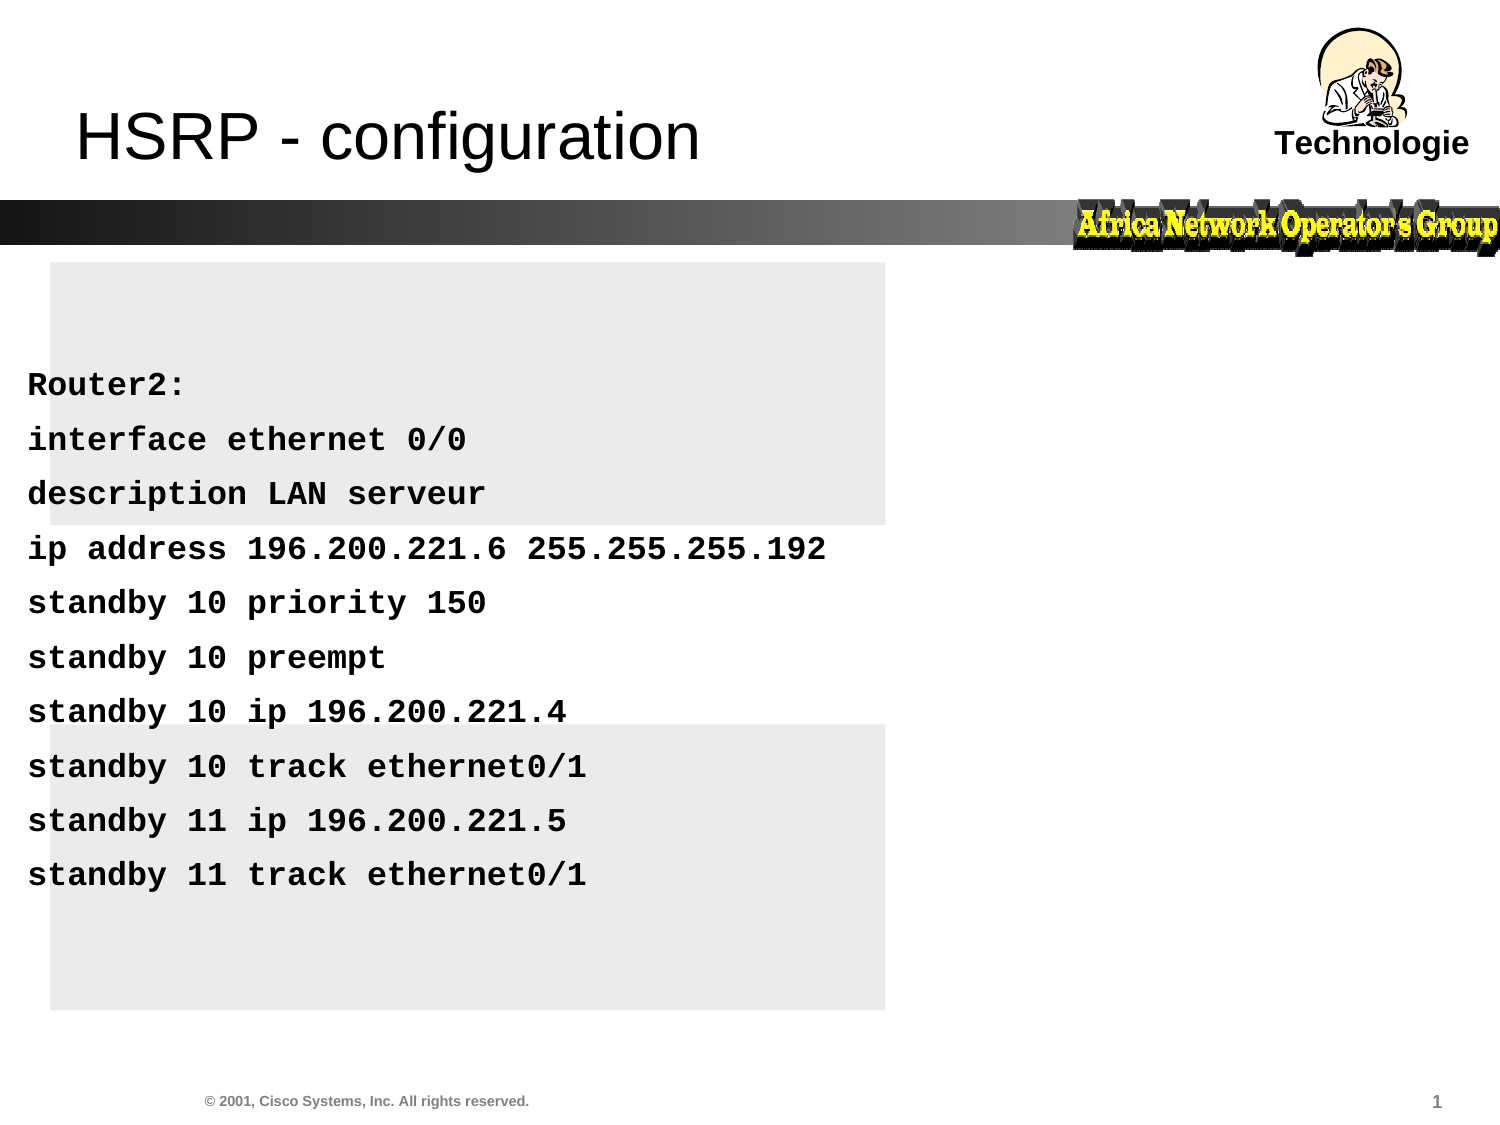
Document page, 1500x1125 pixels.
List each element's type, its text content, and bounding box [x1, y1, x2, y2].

text_box Router2: interface ethernet 0/0 description LAN serveur ip address 196.200.221.6 255.255.255.192 standby 10 priority 150 standby 10 preempt standby 10 ip 196.200.221.4 standby 10 track ethernet0/1 standby 11 ip 196.200.221.5 standby 11 track ethernet0/1 [15, 362, 840, 954]
title HSRP - configuration [62, 88, 808, 180]
text_box [50, 262, 886, 526]
picture [1317, 26, 1409, 118]
picture [1070, 180, 1500, 275]
text_box [50, 724, 886, 1011]
text_box Technologie [1262, 118, 1482, 169]
